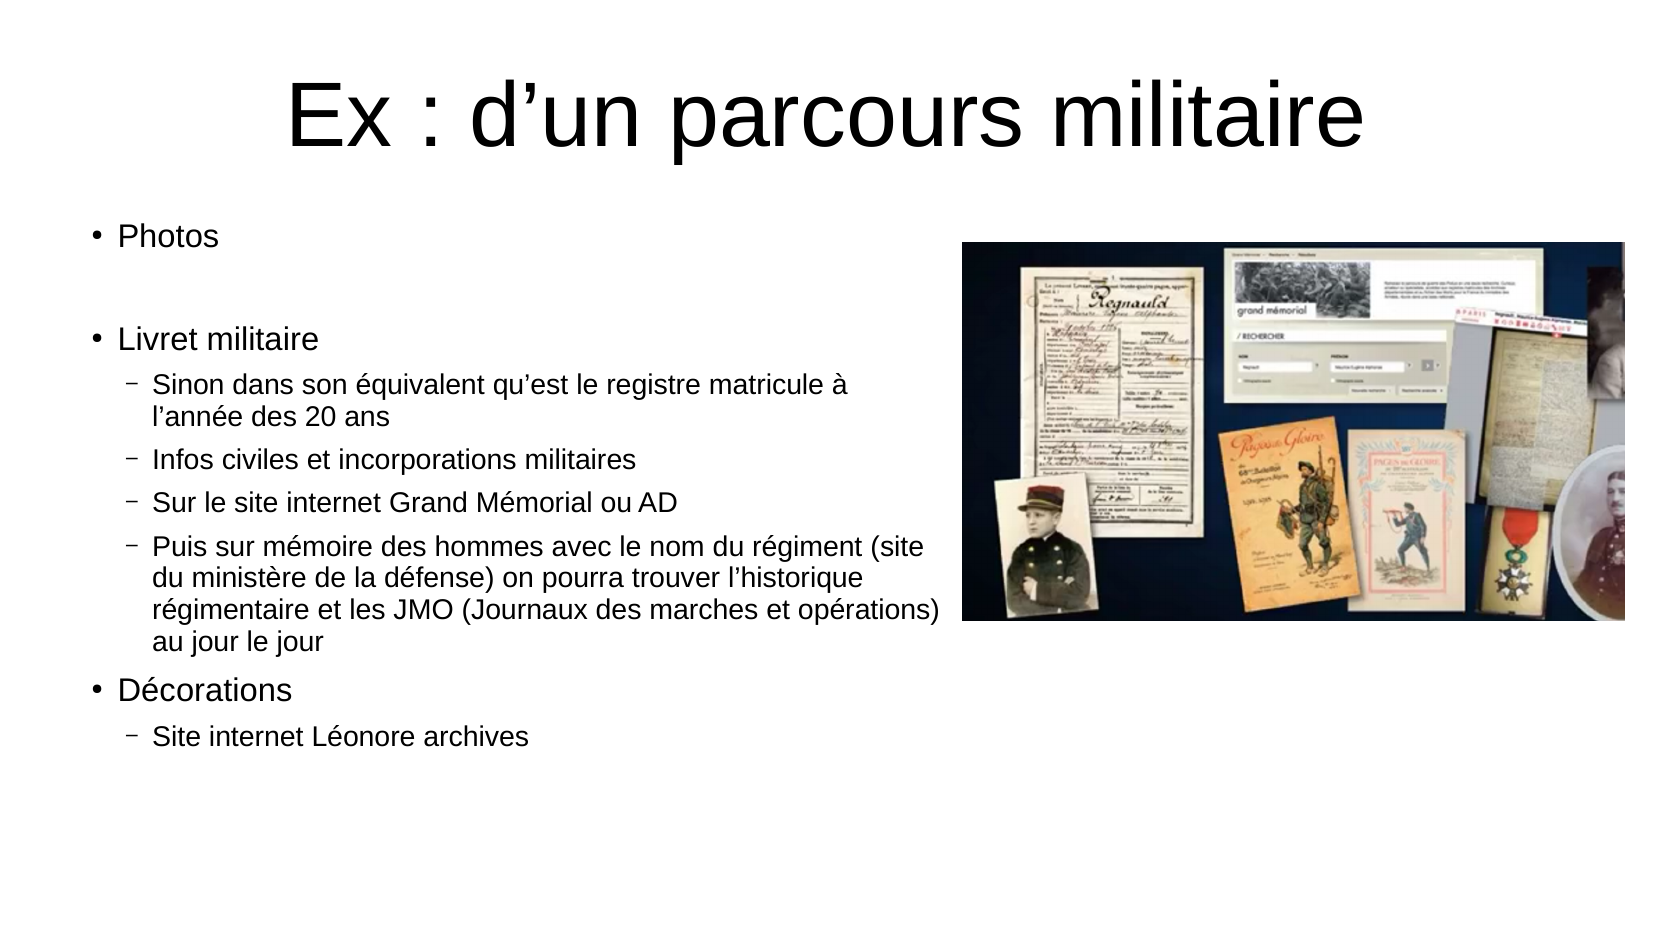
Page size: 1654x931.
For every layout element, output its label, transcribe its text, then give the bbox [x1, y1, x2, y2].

title Ex : d’un parcours militaire [82, 37, 1571, 193]
picture [962, 242, 1625, 621]
list Photos Livret militaire Sinon dans son équivalent qu’est le registre matricule à l’année des 20 ans Infos civiles et incorporations militaires Sur le site internet Grand Mémorial ou AD Puis sur mémoire des hommes avec le nom du régiment (site du ministère de la défense) on pourra trouver l’historique régimentaire et les JMO (Journaux des marches et opérations) au jour le jour Décorations Site internet Léonore archives [82, 217, 945, 758]
